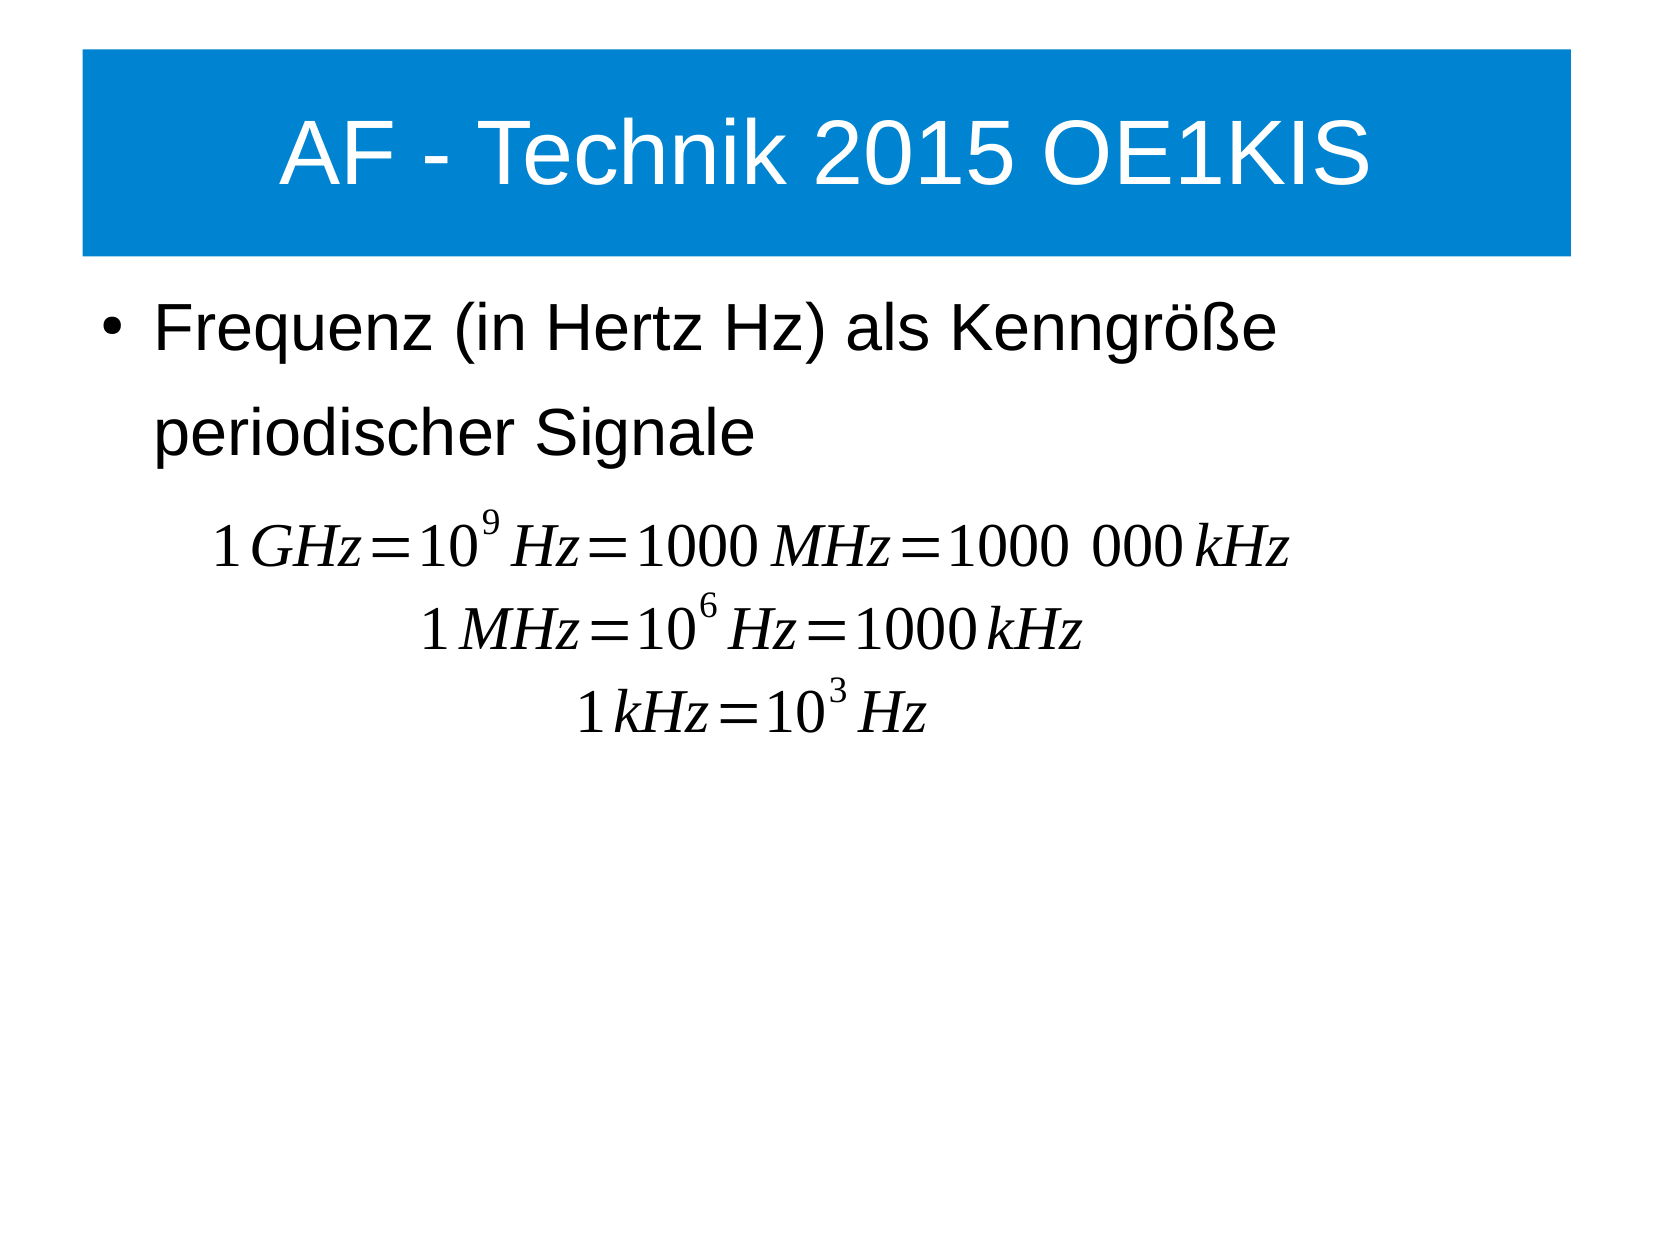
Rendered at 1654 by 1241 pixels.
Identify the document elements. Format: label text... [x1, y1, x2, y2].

chart [205, 496, 1300, 747]
title AF - Technik 2015 OE1KIS [82, 49, 1571, 257]
list Frequenz (in Hertz Hz) als Kenngröße periodischer Signale [82, 290, 1571, 1010]
